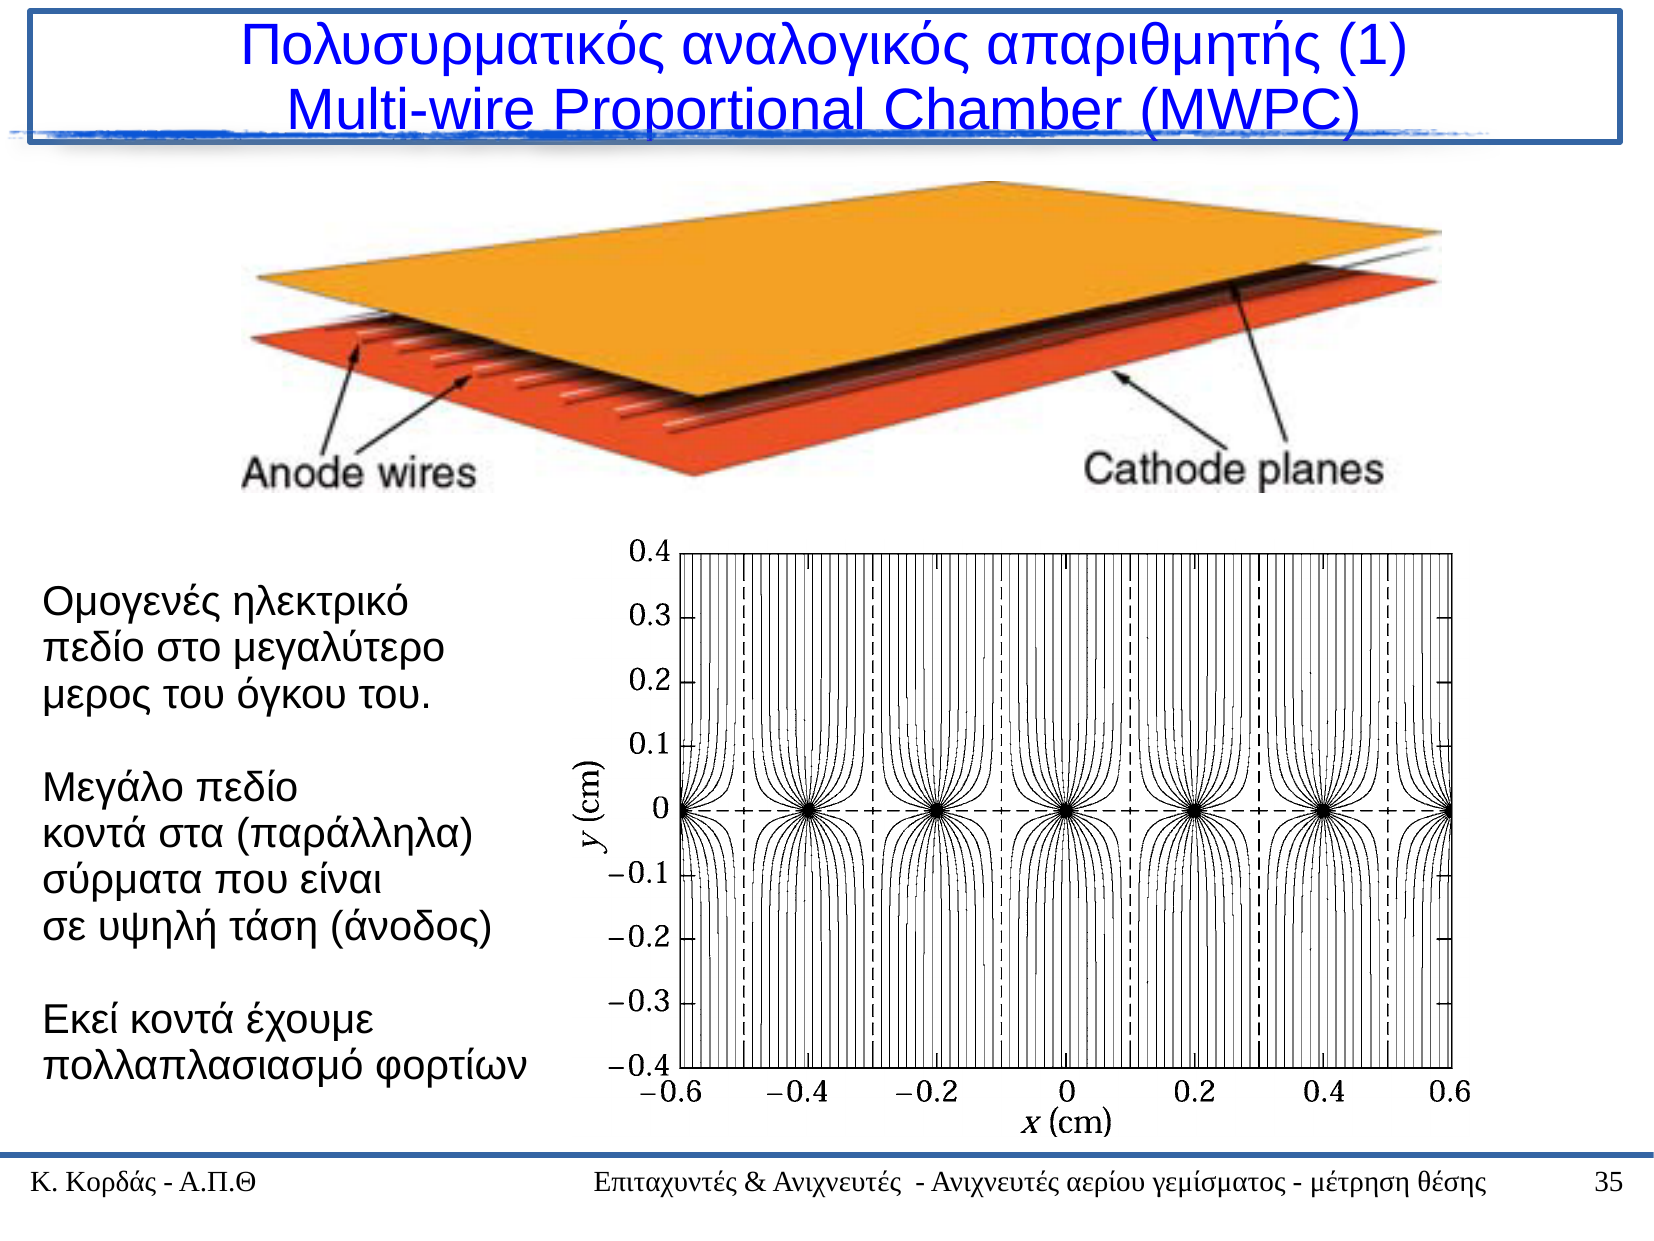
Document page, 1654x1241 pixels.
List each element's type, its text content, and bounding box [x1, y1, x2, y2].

picture [241, 181, 1442, 493]
title Πολυσυρματικός αναλογικός απαριθμητής (1) Multi-wire Proportional Chamber (MWPC) [30, 11, 1621, 142]
picture [572, 539, 1470, 1137]
picture [0, 115, 1500, 175]
text_box Ομογενές ηλεκτρικό πεδίο στο μεγαλύτερο μερος του όγκου του. Μεγάλο πεδίο κοντά στα (παράλληλα) σύρματα που είναι σε υψηλή τάση (άνοδος) Εκεί κοντά έχουμε πολλαπλασιασμό φορτίων [27, 570, 554, 1102]
